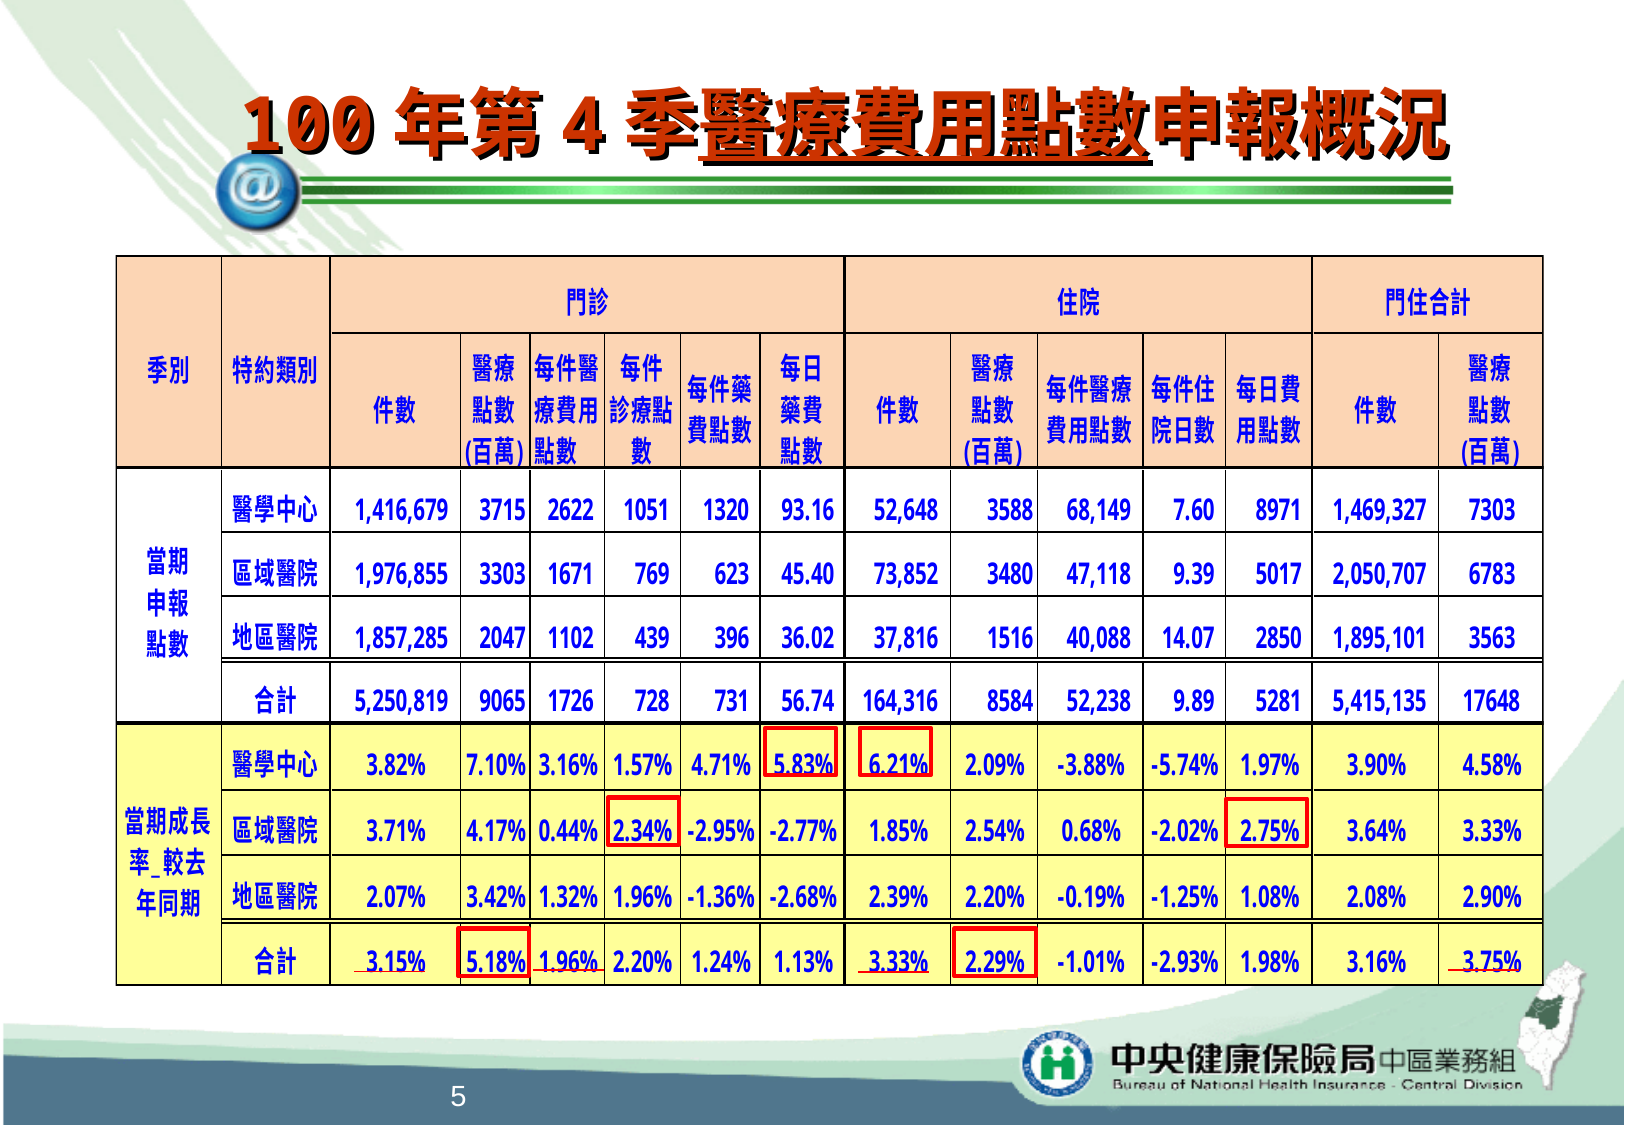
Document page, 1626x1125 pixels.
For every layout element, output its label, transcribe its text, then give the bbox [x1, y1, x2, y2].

picture [115, 255, 1545, 988]
title 100年第4季醫療費用點數申報概況 [144, 35, 1544, 223]
text_box [435, 1065, 815, 1125]
